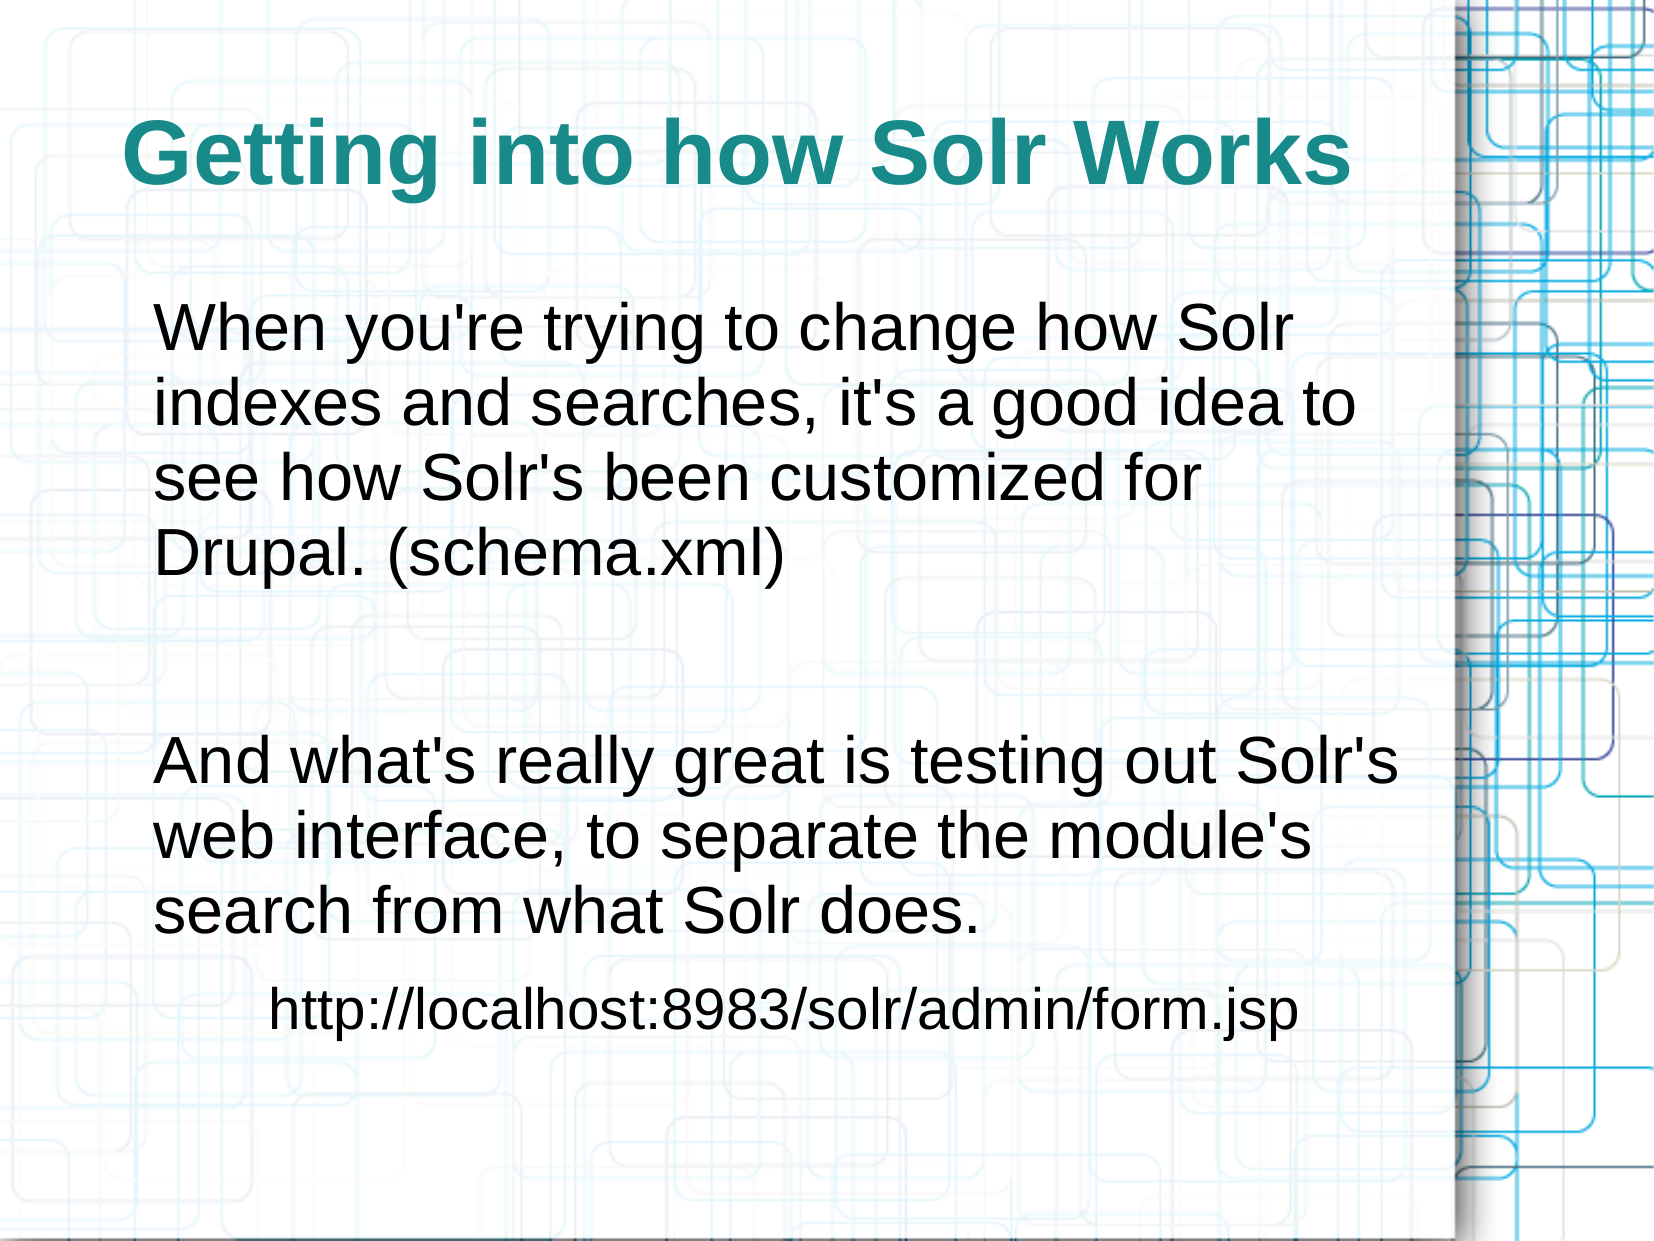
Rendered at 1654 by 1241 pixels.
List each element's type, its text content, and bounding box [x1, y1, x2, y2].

list When you're trying to change how Solr indexes and searches, it's a good idea to see how Solr's been customized for Drupal. (schema.xml) And what's really great is testing out Solr's web interface, to separate the module's search from what Solr does. http://localhost:8983/solr/admin/form.jsp [82, 290, 1418, 1094]
title Getting into how Solr Works [59, 49, 1418, 257]
picture [0, 0, 1654, 1241]
